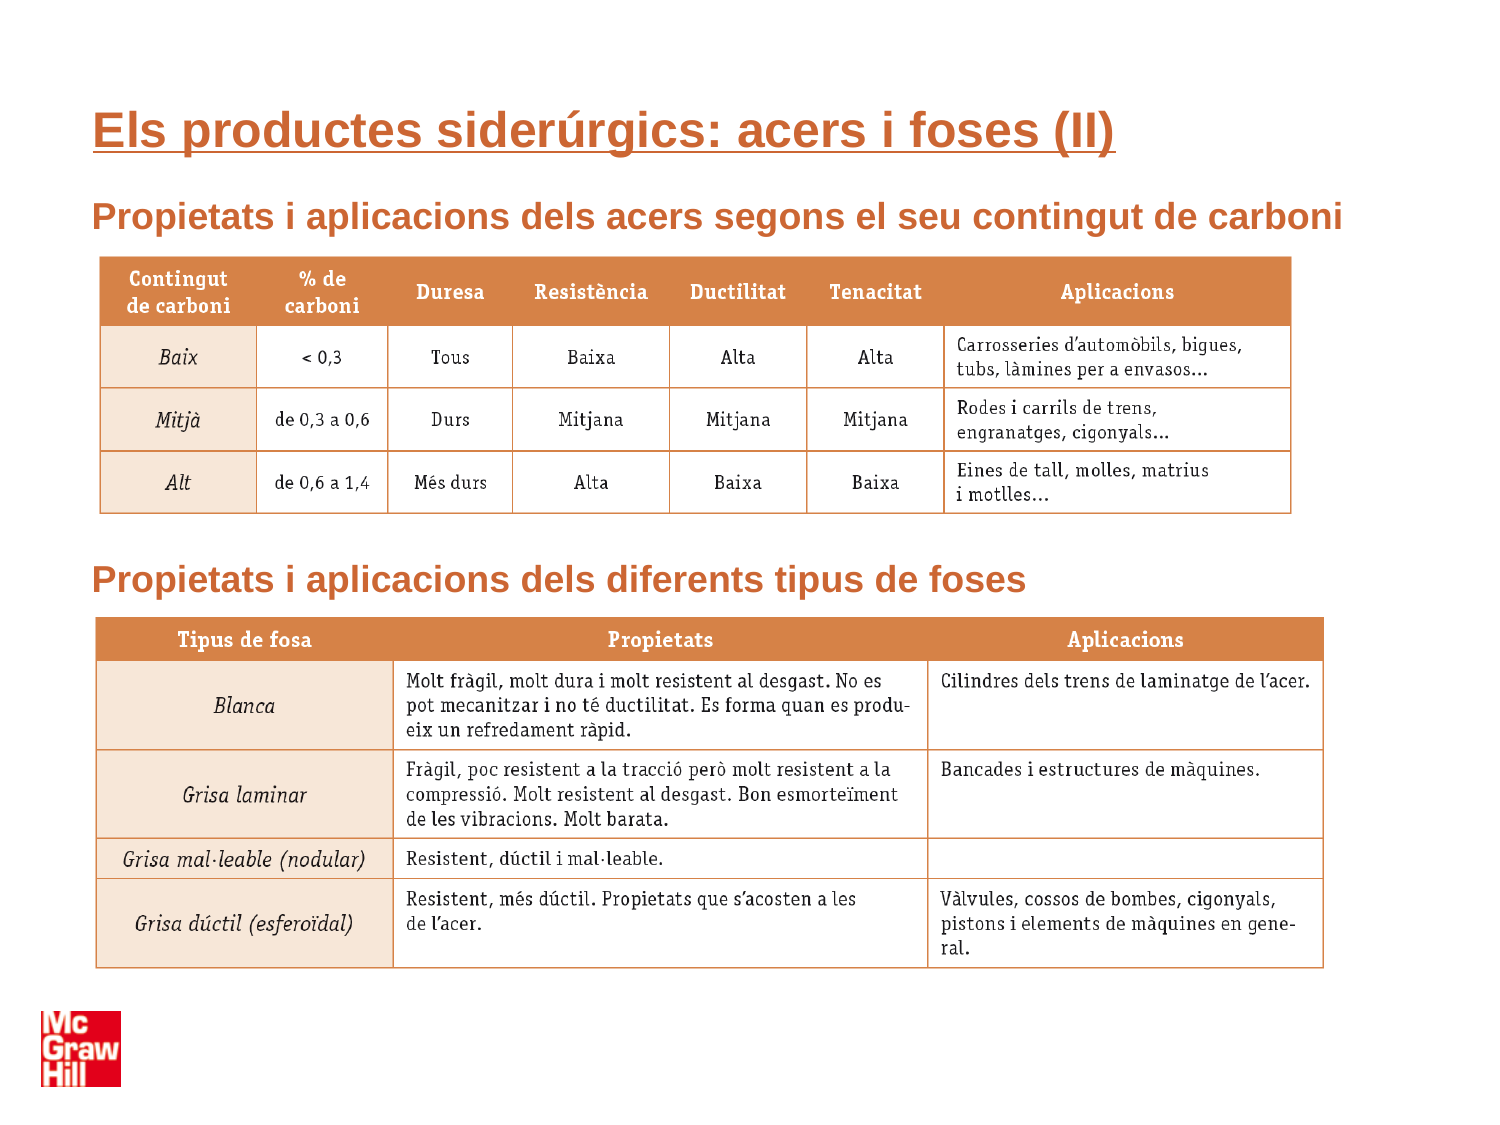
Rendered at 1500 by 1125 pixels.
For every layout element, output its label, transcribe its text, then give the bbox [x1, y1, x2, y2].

text_box Propietats i aplicacions dels acers segons el seu contingut de carboni [76, 175, 1412, 245]
picture [94, 246, 1313, 529]
chart [41, 1011, 121, 1087]
text_box Propietats i aplicacions dels diferents tipus de foses [76, 538, 1412, 609]
text_box Els productes siderúrgics: acers i foses (II) [78, 90, 1482, 166]
picture [82, 606, 1336, 979]
